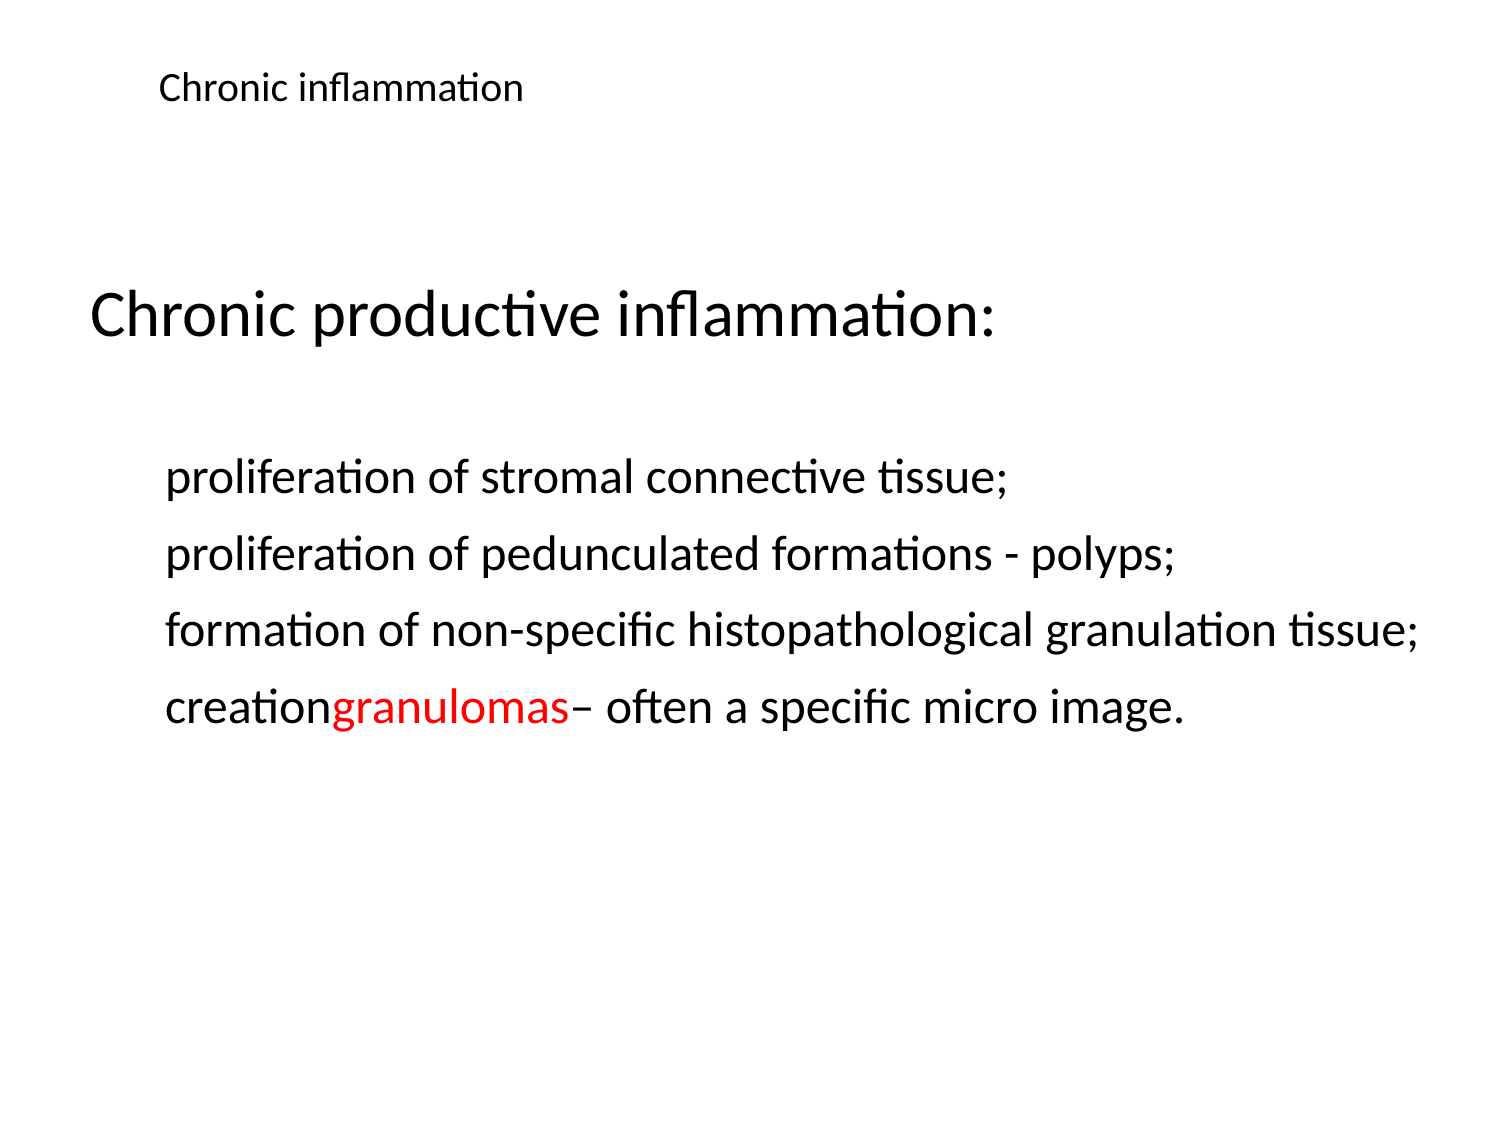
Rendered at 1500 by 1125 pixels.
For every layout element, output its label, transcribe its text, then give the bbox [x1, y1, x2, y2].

list Chronic productive inflammation: proliferation of stromal connective tissue; proliferation of pedunculated formations - polyps; formation of non-specific histopathological granulation tissue; creationgranulomas– often a specific micro image. [75, 262, 1471, 1005]
title Chronic inflammation [75, 45, 609, 126]
